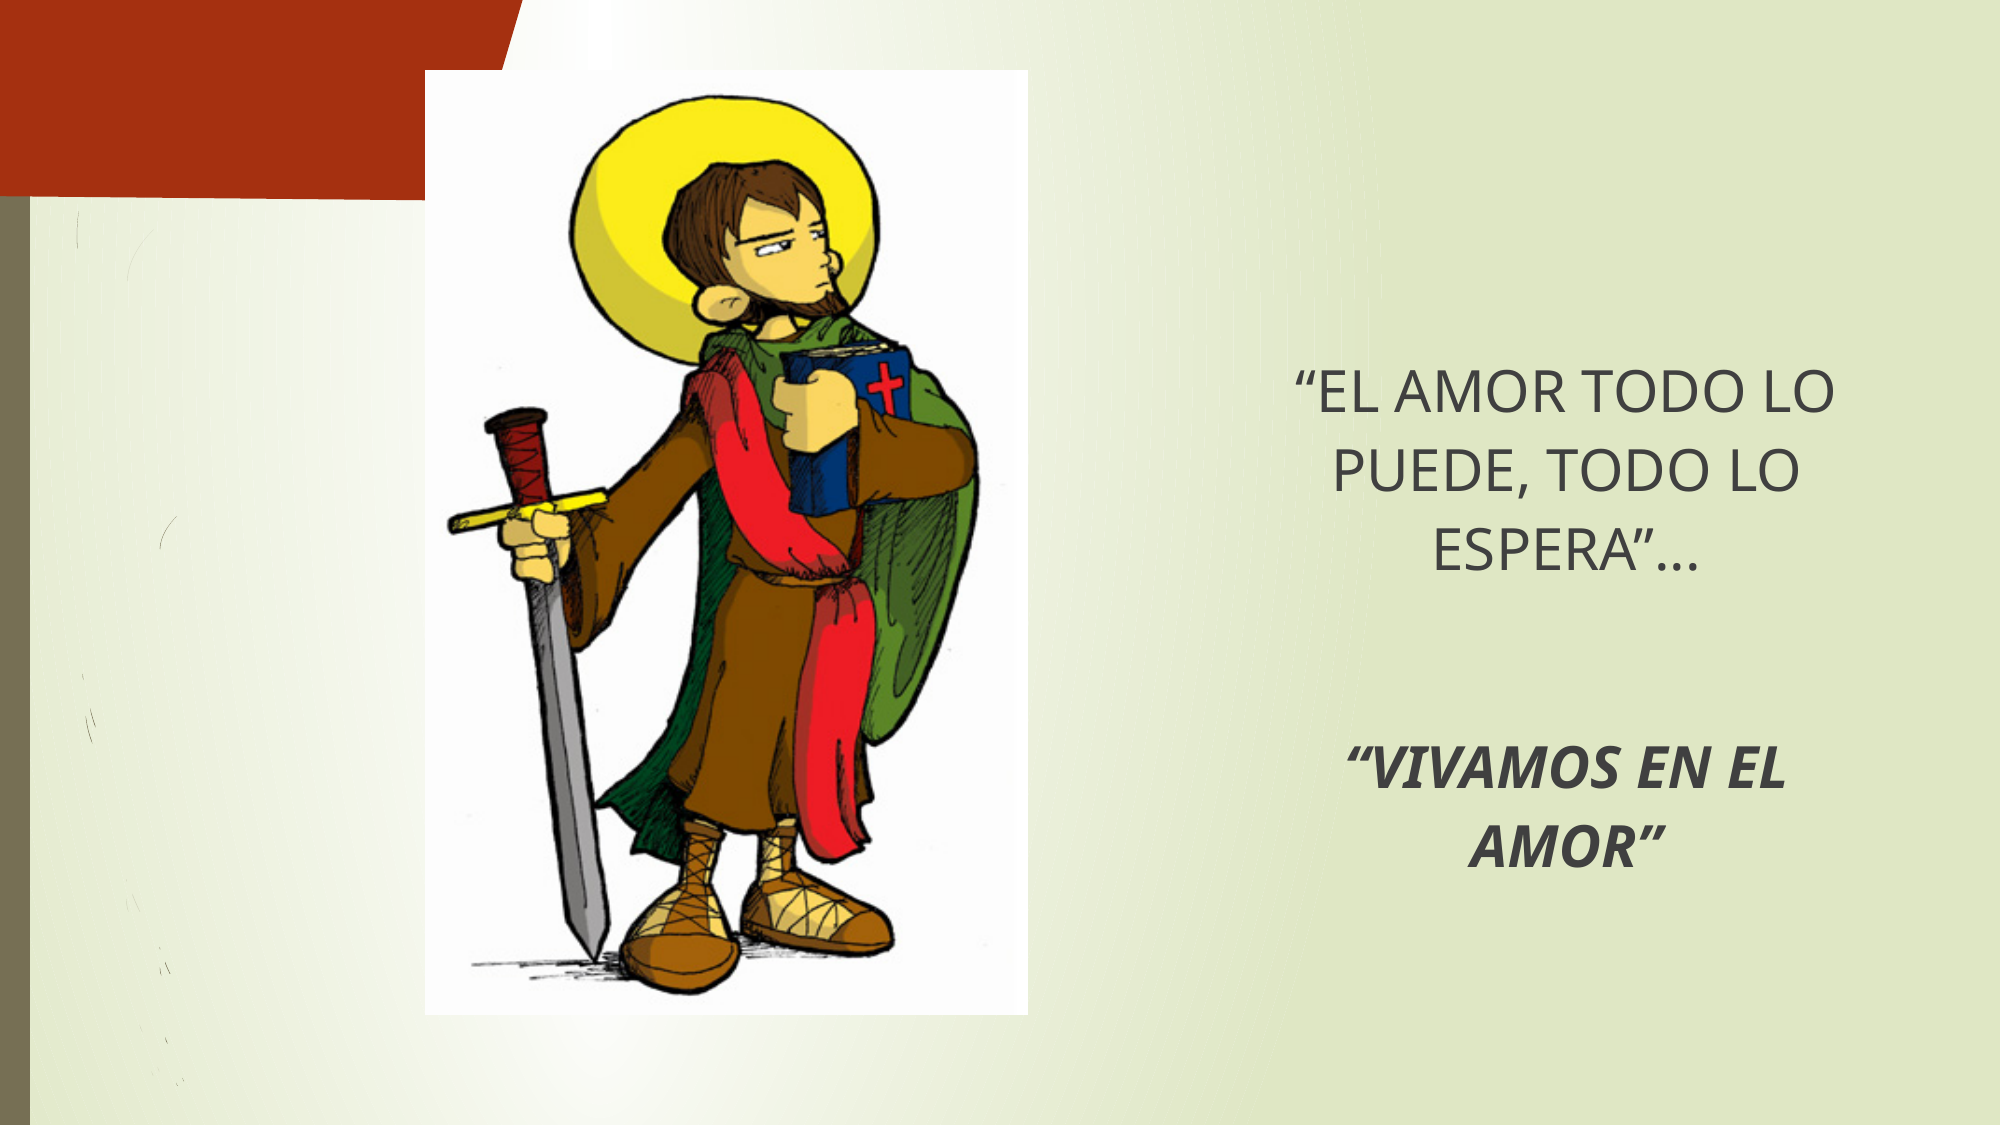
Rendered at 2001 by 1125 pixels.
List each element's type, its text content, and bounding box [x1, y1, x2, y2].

list “EL AMOR TODO LO PUEDE, TODO LO ESPERA”... “VIVAMOS EN EL AMOR” [1174, 350, 1888, 970]
picture [425, 70, 1028, 1015]
